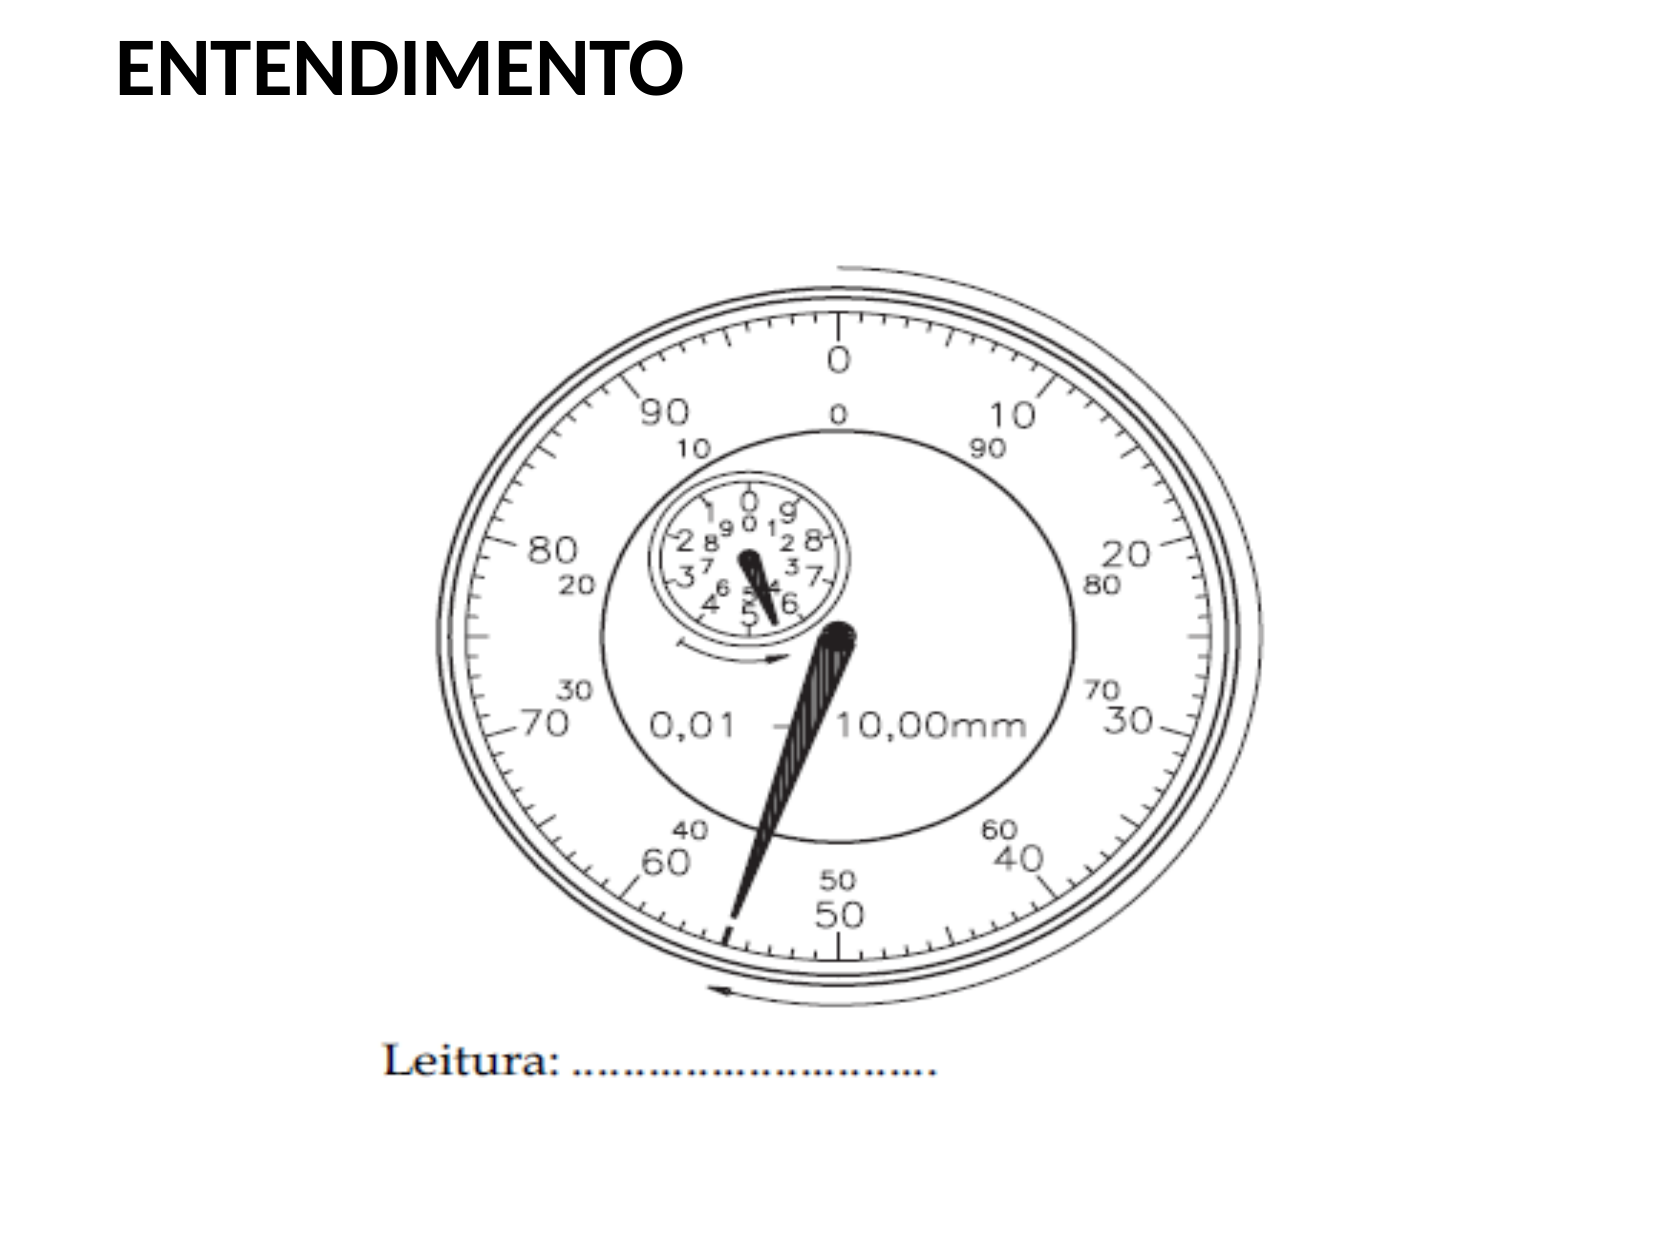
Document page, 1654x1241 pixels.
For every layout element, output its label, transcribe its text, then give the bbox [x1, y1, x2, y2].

title ENTENDIMENTO [3, 5, 798, 213]
picture [345, 229, 1322, 1110]
